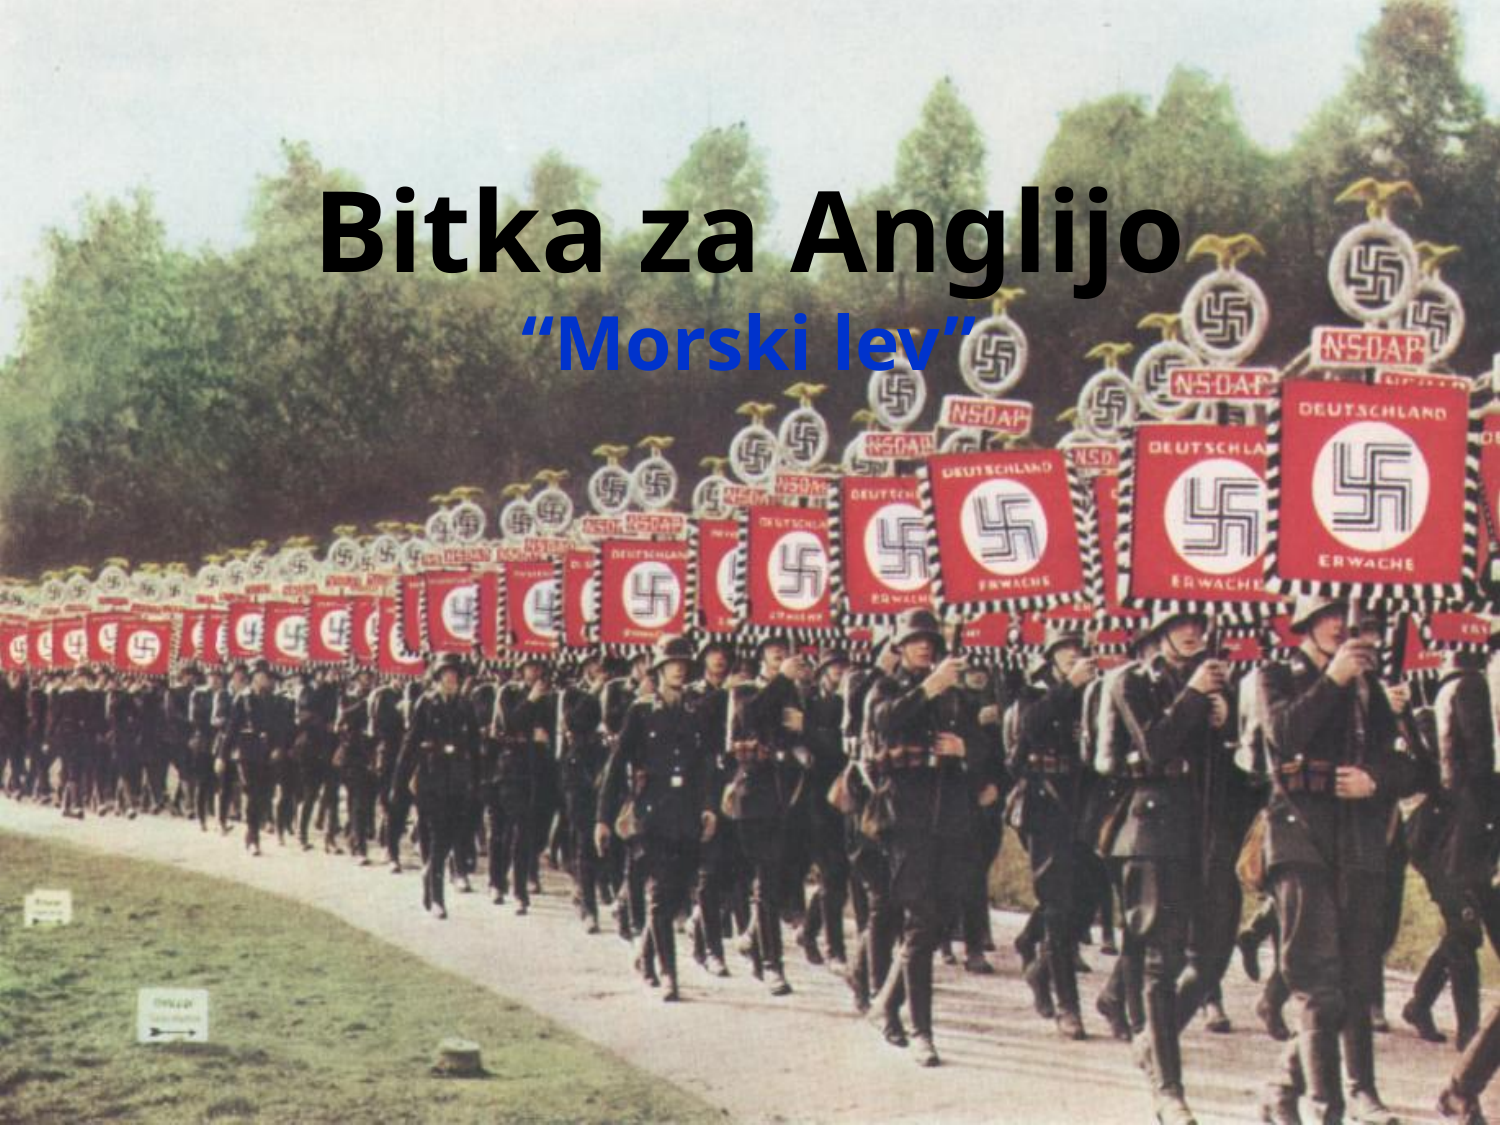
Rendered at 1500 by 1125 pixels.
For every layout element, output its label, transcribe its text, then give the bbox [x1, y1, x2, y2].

picture [0, 0, 1500, 1125]
title Bitka za Anglijo “Morski lev” [112, 42, 1388, 504]
